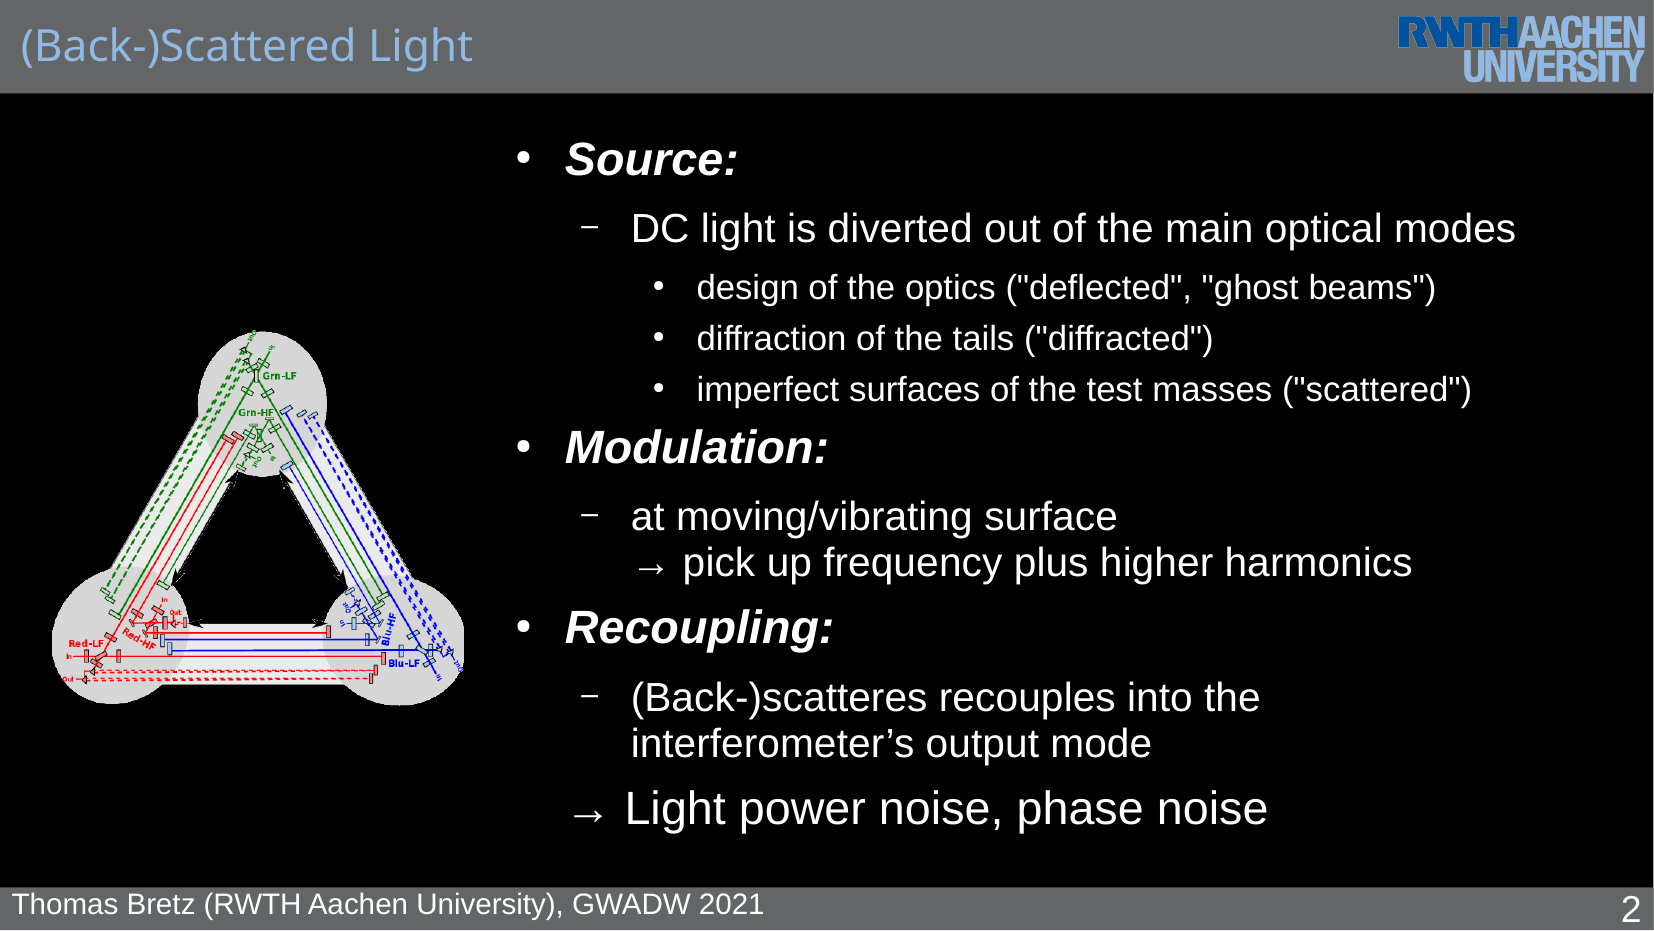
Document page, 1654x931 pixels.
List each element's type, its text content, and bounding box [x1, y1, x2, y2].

title (Back-)Scattered Light [20, 7, 1510, 82]
list Source: DC light is diverted out of the main optical modes design of the optics ("deflected", "ghost beams") diffraction of the tails ("diffracted") imperfect surfaces of the test masses ("scattered") Modulation: at moving/vibrating surface → pick up frequency plus higher harmonics Recoupling: (Back-)scatteres recouples into the interferometer’s output mode → Light power noise, phase noise [499, 133, 1571, 838]
picture [1363, 0, 1654, 113]
picture [52, 330, 464, 706]
